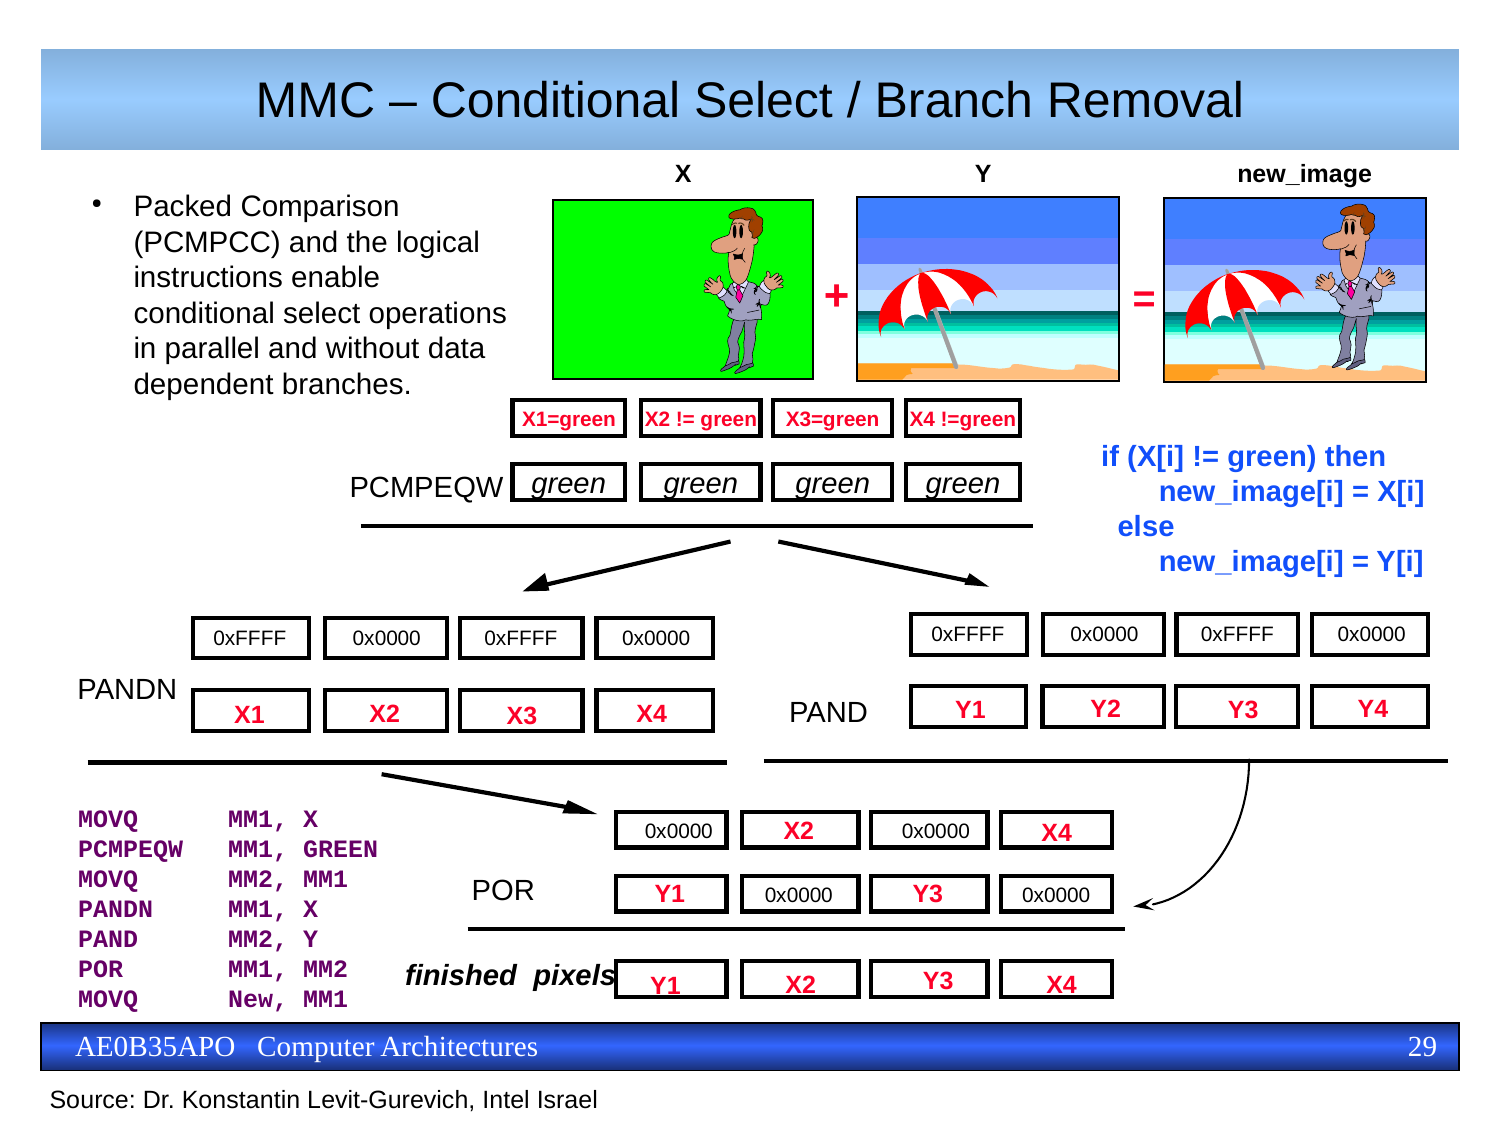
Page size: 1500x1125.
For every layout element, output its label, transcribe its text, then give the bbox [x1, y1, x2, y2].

text_box [964, 573, 990, 587]
chart [703, 206, 784, 375]
text_box X3 [491, 691, 553, 738]
list Packed Comparison (PCMPCC) and the logical instructions enable conditional select operations in parallel and without data dependent branches. [62, 179, 526, 442]
text_box PANDN [62, 662, 200, 713]
text_box Y2 [1075, 684, 1137, 730]
text_box 0xFFFF [469, 616, 573, 657]
text_box [459, 617, 583, 659]
text_box X3=green [773, 400, 893, 436]
text_box X2 [768, 806, 830, 852]
text_box PCMPEQW [334, 460, 519, 511]
text_box = [1122, 267, 1163, 326]
text_box green [512, 464, 626, 500]
text_box 0x0000 [595, 616, 706, 657]
text_box X1=green [526, 400, 626, 436]
text_box green [906, 464, 1020, 500]
text_box MOVQ MM1, X PCMPEQW MM1, GREEN MOVQ MM2, MM1 PANDN MM1, X PAND MM2, Y POR MM1, MM2 MOVQ New, MM1 [62, 795, 394, 1021]
text_box X1 [218, 691, 281, 737]
text_box green [641, 464, 761, 500]
text_box [553, 200, 814, 380]
text_box new_image [1222, 149, 1388, 195]
text_box [596, 617, 713, 659]
text_box 0x0000 [629, 809, 729, 850]
text_box 0xFFFF [904, 612, 1020, 654]
text_box [562, 800, 598, 815]
text_box X4 !=green [906, 400, 1020, 436]
chart [1164, 199, 1426, 381]
text_box X [659, 149, 707, 195]
text_box Y1 [635, 961, 706, 1007]
text_box Y3 [1212, 686, 1274, 732]
text_box Y4 [1342, 684, 1404, 730]
text_box 0x0000 [995, 873, 1106, 914]
text_box X2 [354, 690, 416, 736]
text_box X4 [1031, 960, 1099, 1006]
text_box 0x0000 [1045, 616, 1154, 653]
text_box 0xFFFF [186, 616, 302, 657]
text_box green [773, 464, 893, 500]
text_box 0x0000 [327, 620, 436, 656]
text_box X4 [1026, 809, 1088, 855]
text_box Y3 [897, 870, 959, 916]
text_box [522, 572, 550, 592]
text_box 0x0000 [738, 873, 848, 914]
text_box Source: Dr. Konstantin Levit-Gurevich, Intel Israel [34, 1078, 937, 1125]
text_box PANDN [195, 692, 200, 713]
text_box Y [959, 149, 1007, 195]
text_box Y3 [907, 957, 988, 1003]
text_box + [813, 261, 860, 325]
text_box 0xFFFF [1185, 612, 1289, 654]
text_box 0x0000 [1311, 612, 1421, 654]
text_box POR [456, 863, 551, 914]
text_box X2 [770, 960, 846, 1006]
text_box Y1 [940, 685, 1002, 731]
text_box X2 != green [641, 400, 761, 436]
text_box 0x0000 [886, 809, 986, 850]
chart [858, 198, 1118, 380]
text_box Y1 [639, 870, 701, 916]
text_box X4 [621, 690, 683, 736]
text_box finished pixels [394, 949, 632, 1000]
text_box PAND [773, 686, 884, 737]
text_box if (X[i] != green) then new_image[i] = X[i] else new_image[i] = Y[i] [1085, 429, 1440, 585]
title MMC – Conditional Select / Branch Removal [41, 49, 1459, 150]
